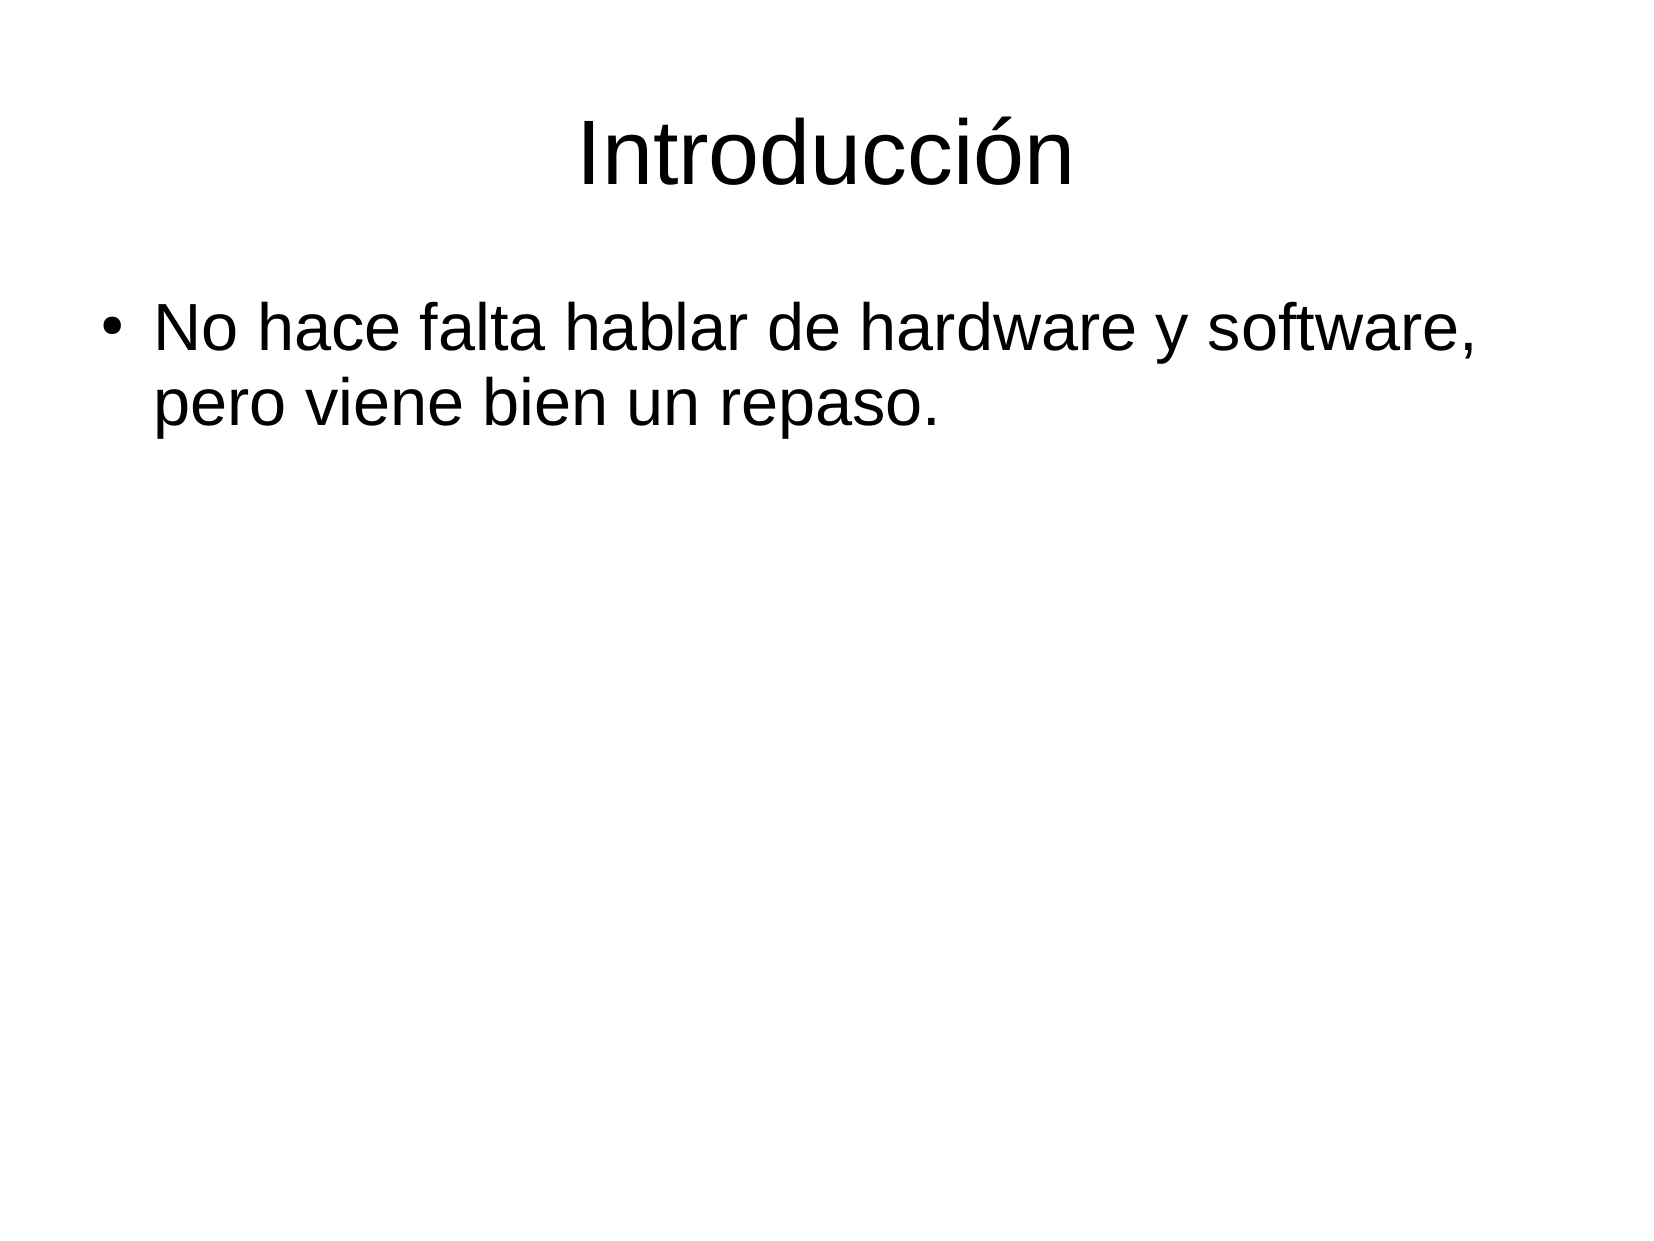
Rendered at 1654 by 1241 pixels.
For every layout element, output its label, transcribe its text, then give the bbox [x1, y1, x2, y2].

title Introducción [82, 49, 1571, 257]
list No hace falta hablar de hardware y software, pero viene bien un repaso. [82, 290, 1571, 1010]
